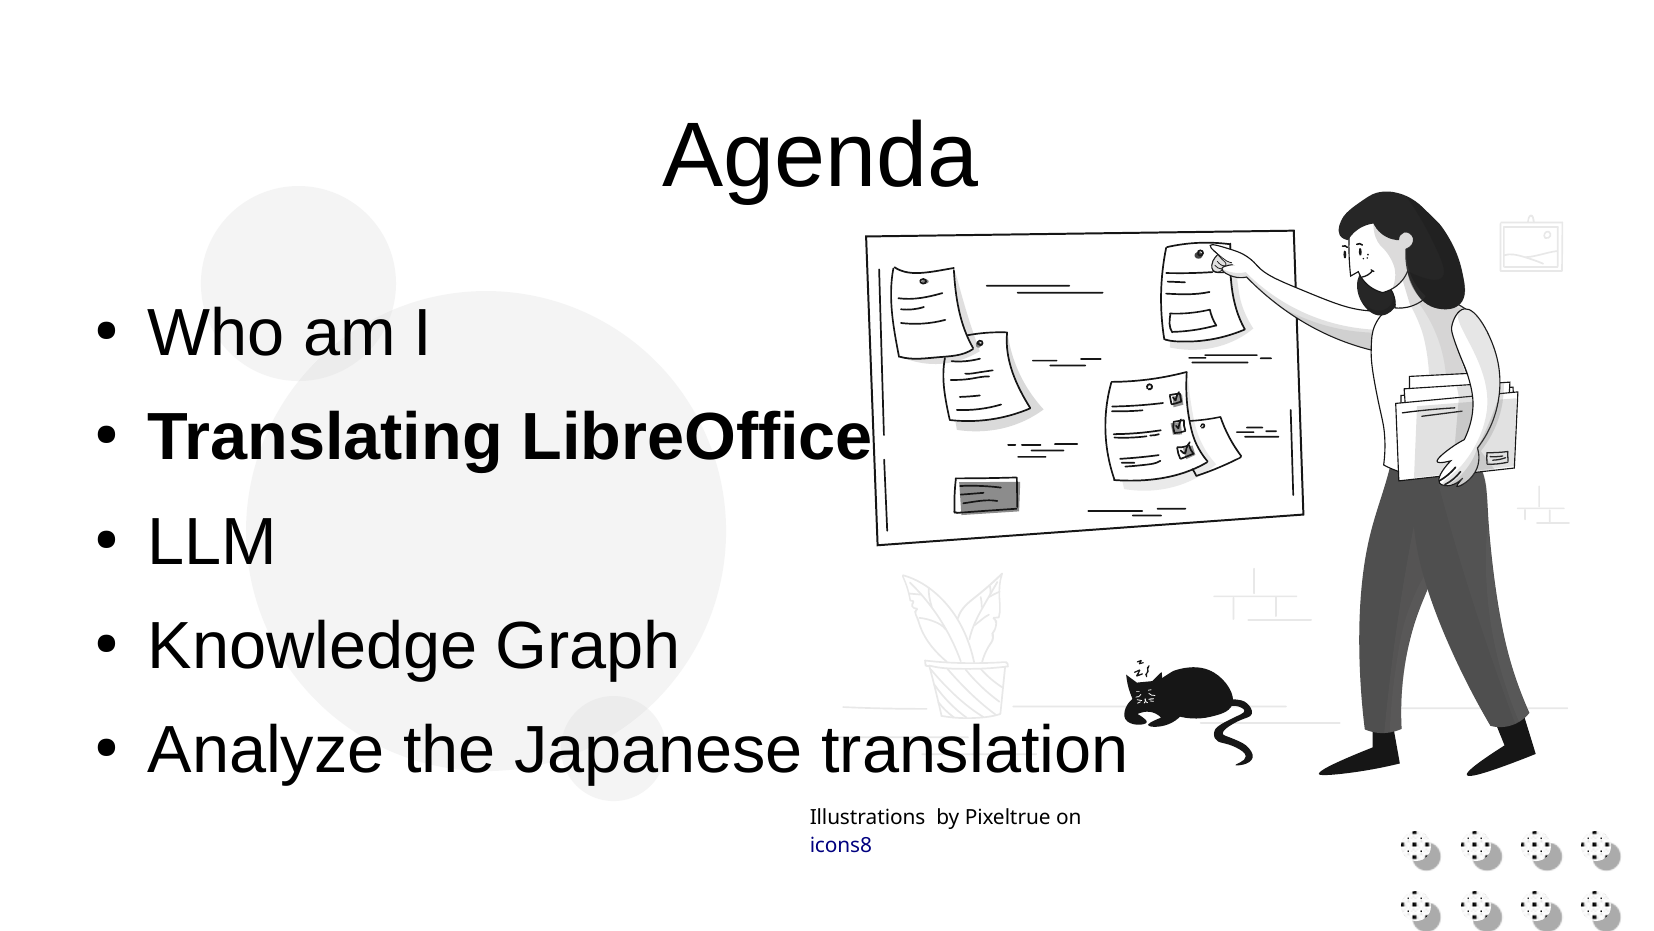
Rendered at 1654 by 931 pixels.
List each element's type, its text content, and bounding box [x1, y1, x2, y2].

picture [1520, 831, 1552, 862]
title Agenda [76, 76, 1565, 233]
picture [1461, 890, 1492, 922]
picture [1460, 830, 1492, 862]
list Who am I Translating LibreOffice LLM Knowledge Graph Analyze the Japanese translation [76, 295, 1152, 835]
picture [1400, 891, 1432, 922]
picture [1581, 830, 1612, 862]
picture [1520, 890, 1552, 922]
picture [1400, 830, 1432, 862]
picture [1580, 890, 1612, 922]
